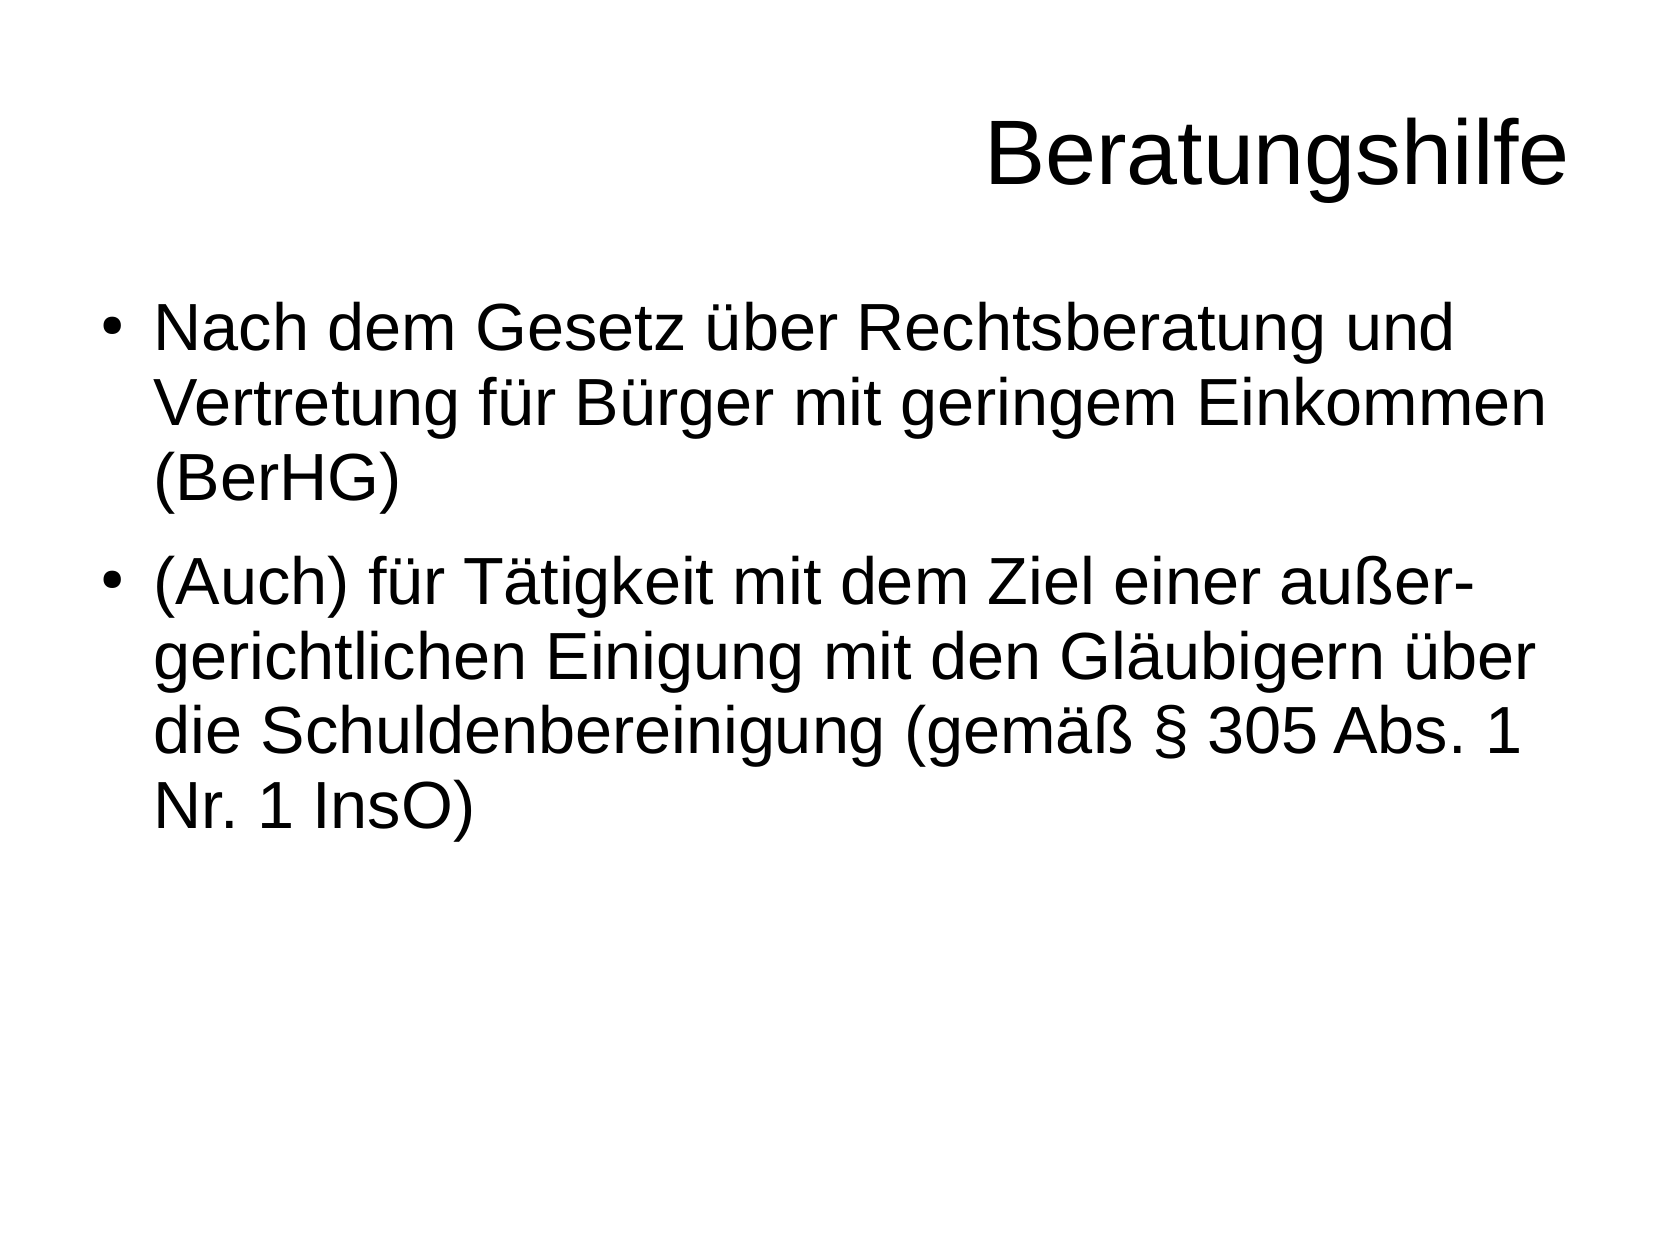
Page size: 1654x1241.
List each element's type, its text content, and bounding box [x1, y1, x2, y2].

title Beratungshilfe [82, 49, 1571, 257]
list Nach dem Gesetz über Rechtsberatung und Vertretung für Bürger mit geringem Einkommen (BerHG) (Auch) für Tätigkeit mit dem Ziel einer außer-gerichtlichen Einigung mit den Gläubigern über die Schuldenbereinigung (gemäß § 305 Abs. 1 Nr. 1 InsO) [82, 290, 1571, 1109]
